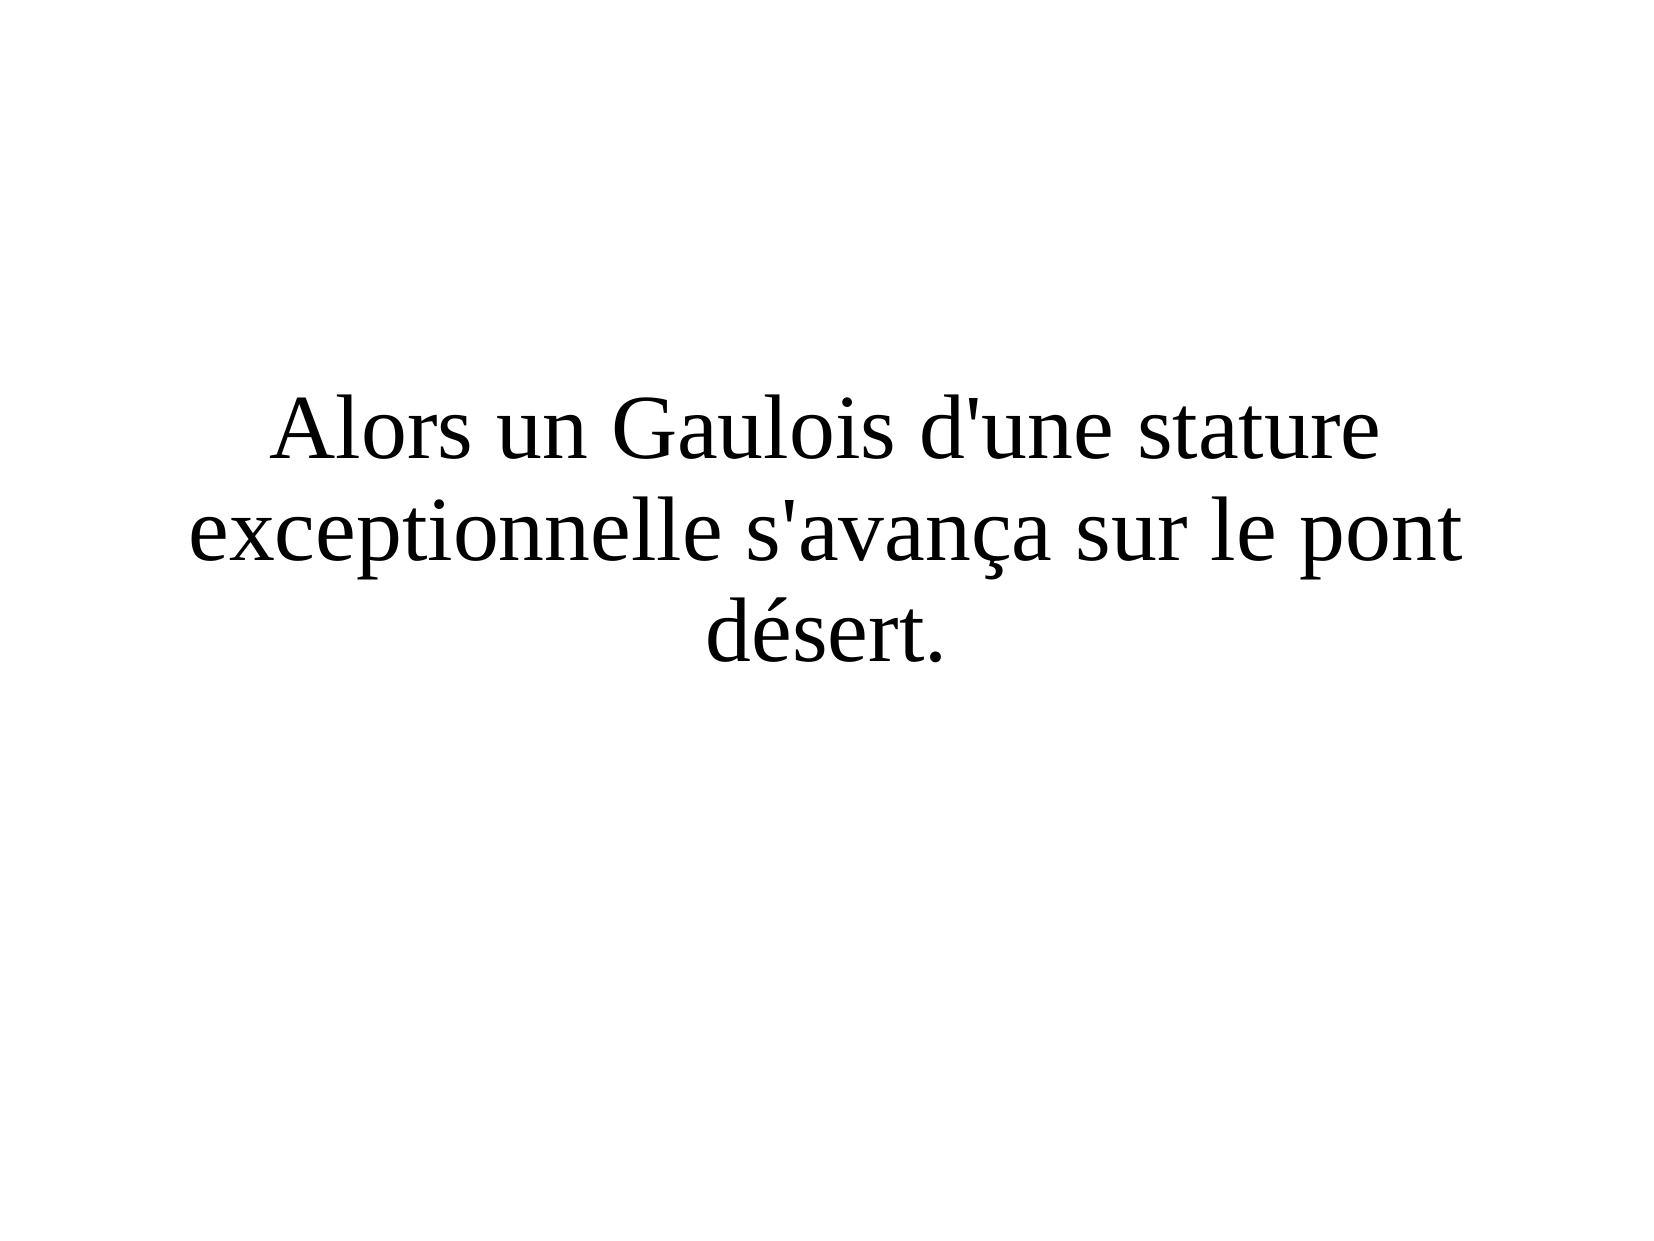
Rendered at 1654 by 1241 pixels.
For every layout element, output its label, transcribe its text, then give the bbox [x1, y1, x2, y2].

subtitle Alors un Gaulois d'une stature exceptionnelle s'avança sur le pont désert. [82, 49, 1571, 1010]
